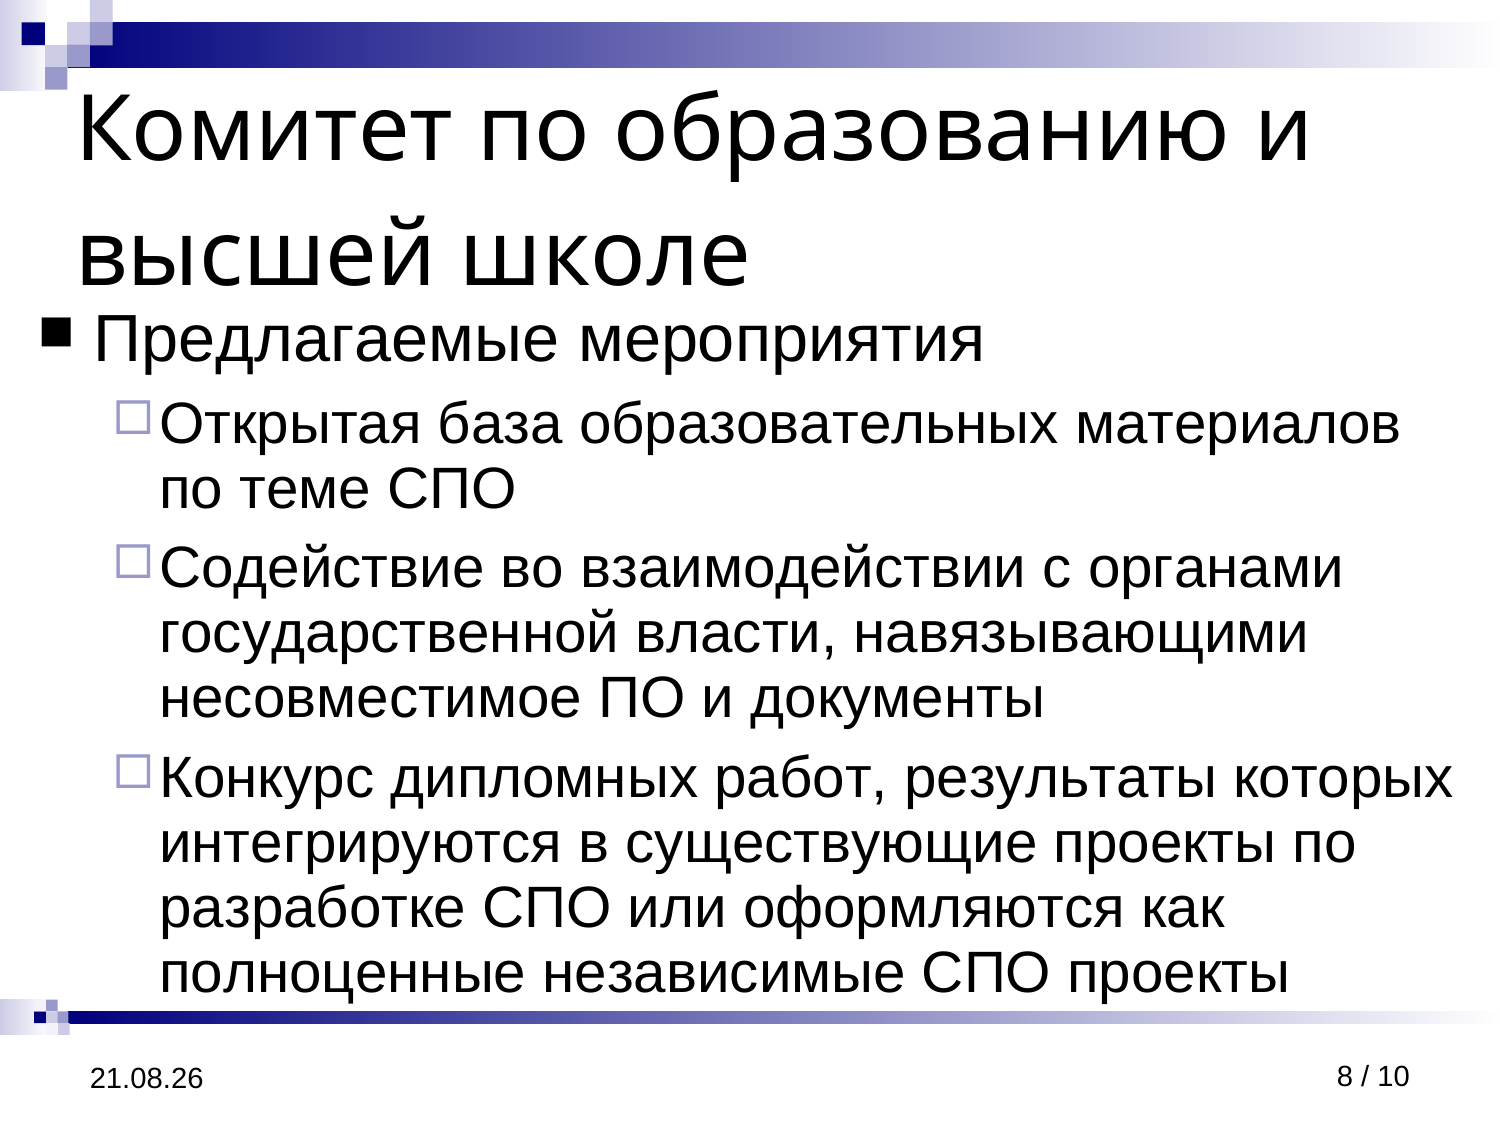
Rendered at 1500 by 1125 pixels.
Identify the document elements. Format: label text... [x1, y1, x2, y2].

title Комитет по образованию и высшей школе [75, 69, 1426, 301]
list Предлагаемые мероприятия Открытая база образовательных материалов по теме СПО Содействие во взаимодействии с органами государственной власти, навязывающими несовместимое ПО и документы Конкурс дипломных работ, результаты которых интегрируются в существующие проекты по разработке СПО или оформляются как полноценные независимые СПО проекты [37, 301, 1463, 1005]
